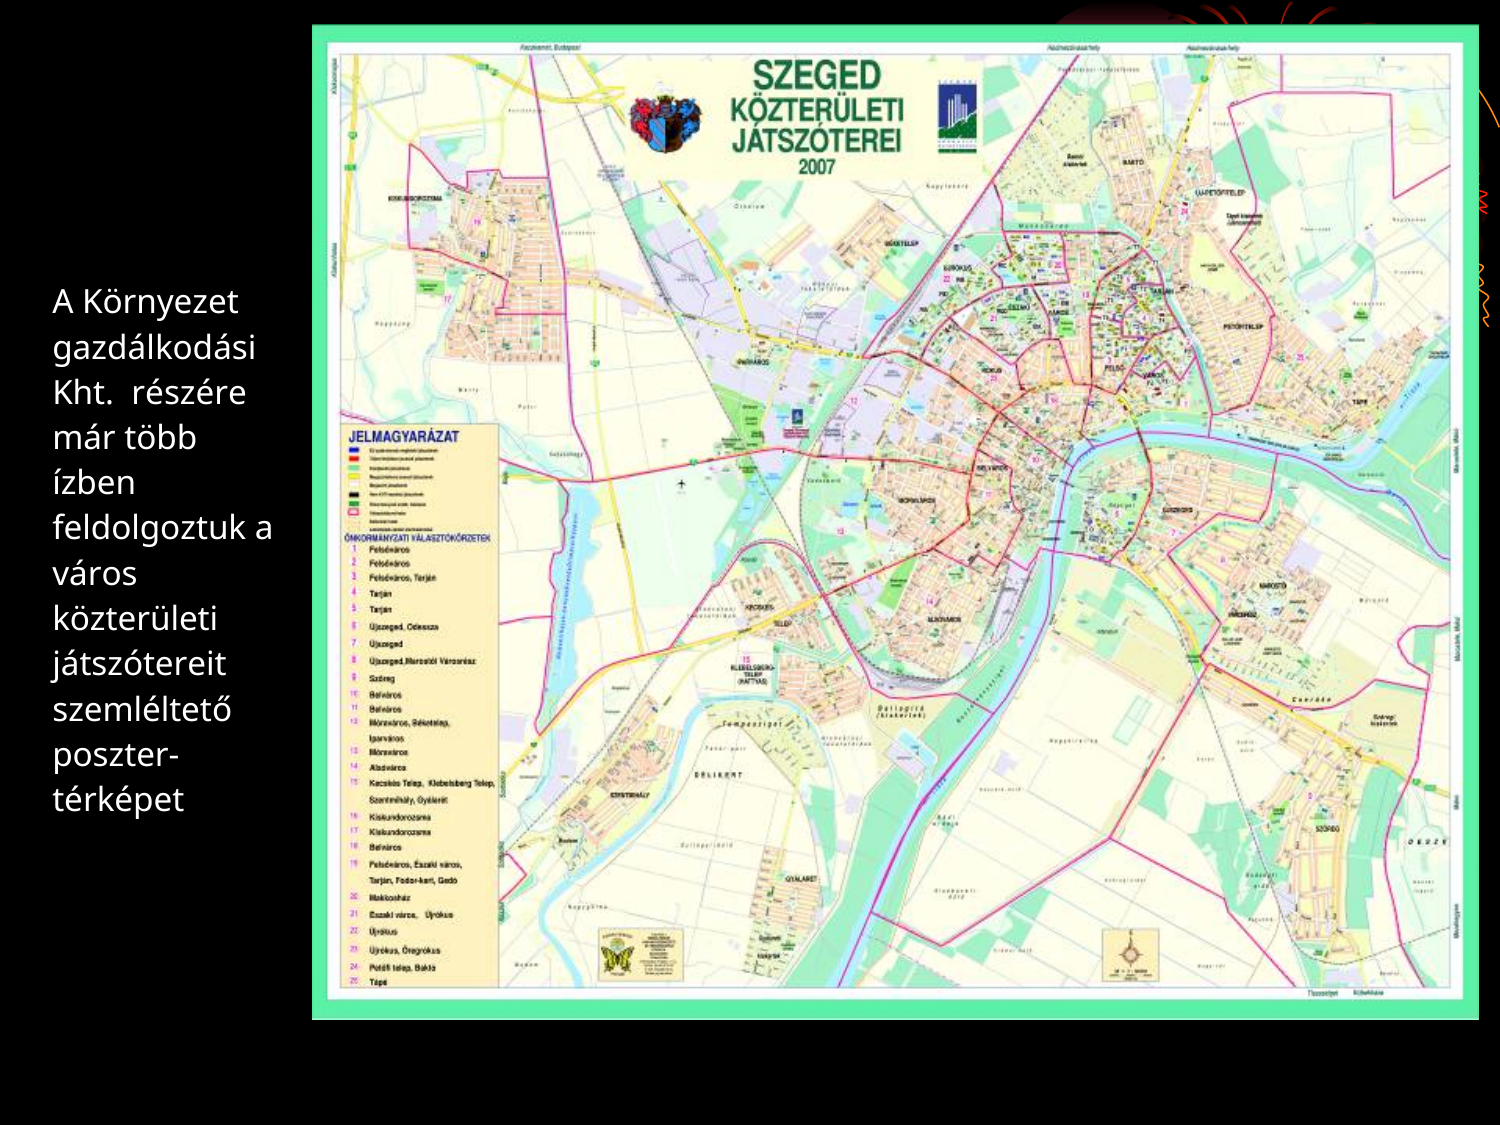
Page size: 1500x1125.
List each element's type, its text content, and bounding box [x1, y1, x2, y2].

picture [312, 24, 1479, 1020]
title A Környezet­gazdál­kodási Kht. részére már több ízben feldolgoztuk a város közterületi játszótereit szemléltető poszter- térképet [37, 49, 300, 1051]
